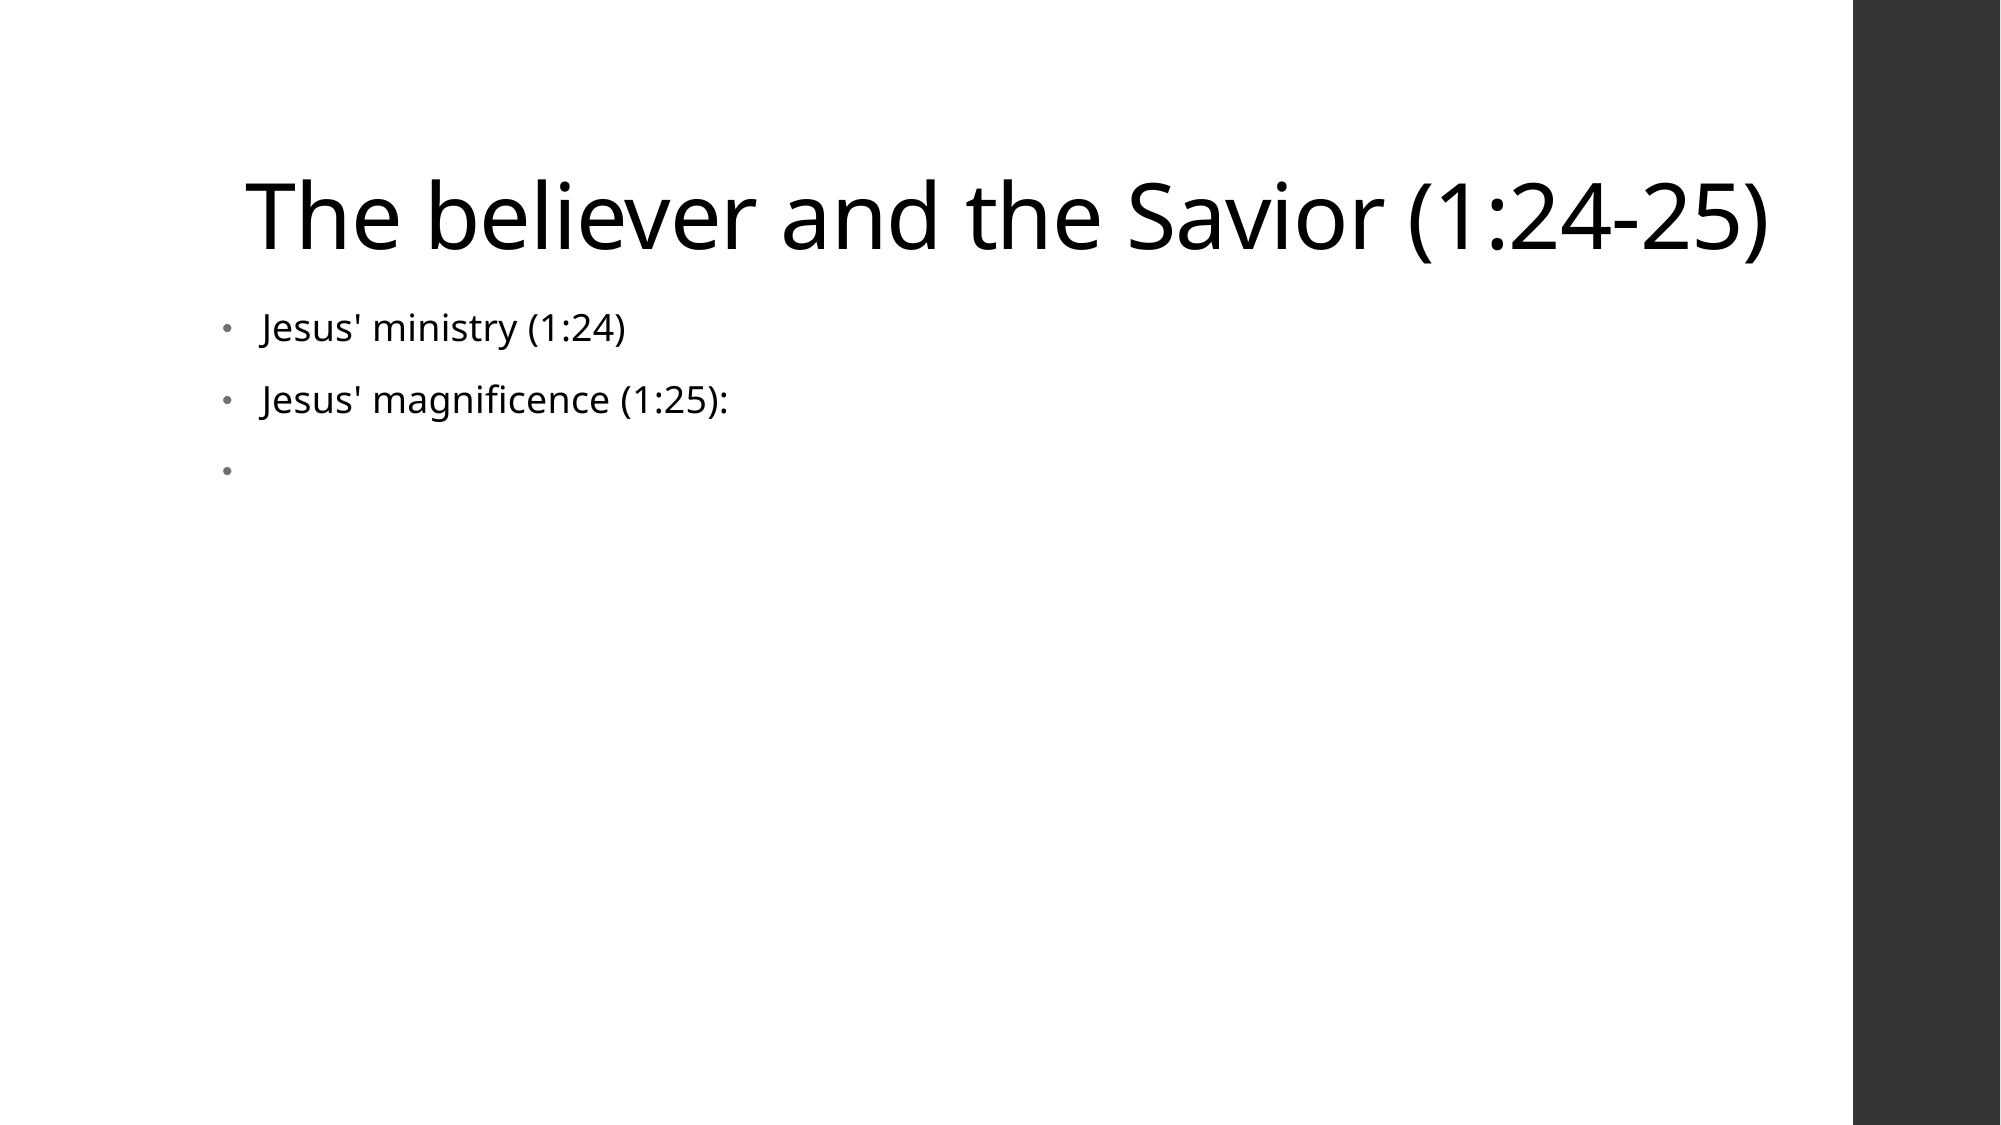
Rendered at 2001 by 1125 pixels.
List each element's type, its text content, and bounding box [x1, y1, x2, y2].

title The believer and the Savior (1:24-25) [206, 60, 1797, 278]
list Jesus' ministry (1:24) Jesus' magnificence (1:25): [206, 299, 1617, 1014]
